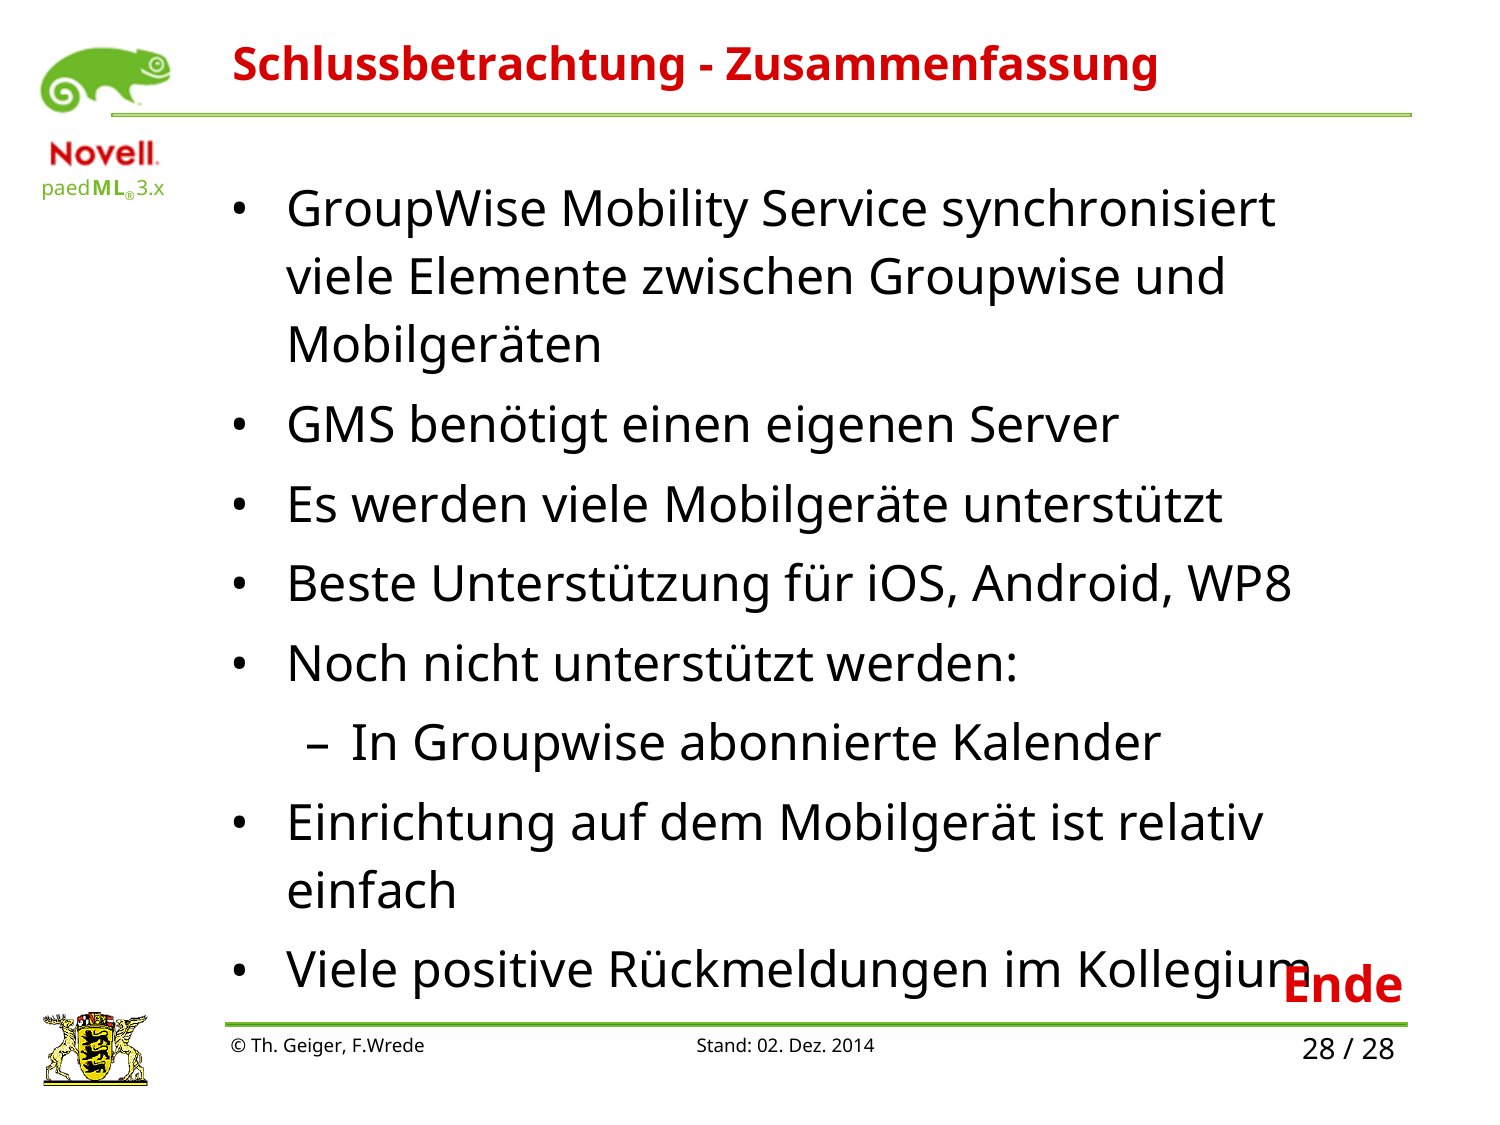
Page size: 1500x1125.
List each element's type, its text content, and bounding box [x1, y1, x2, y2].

picture [26, 30, 184, 188]
title Schlussbetrachtung - Zusammenfassung [232, 7, 1388, 118]
text_box Ende [1240, 944, 1447, 1020]
picture [41, 1011, 148, 1088]
list GroupWise Mobility Service synchronisiert viele Elemente zwischen Groupwise und Mobilgeräten GMS benötigt einen eigenen Server Es werden viele Mobilgeräte unterstützt Beste Unterstützung für iOS, Android, WP8 Noch nicht unterstützt werden: In Groupwise abonnierte Kalender Einrichtung auf dem Mobilgerät ist relativ einfach Viele positive Rückmeldungen im Kollegium [230, 172, 1388, 901]
